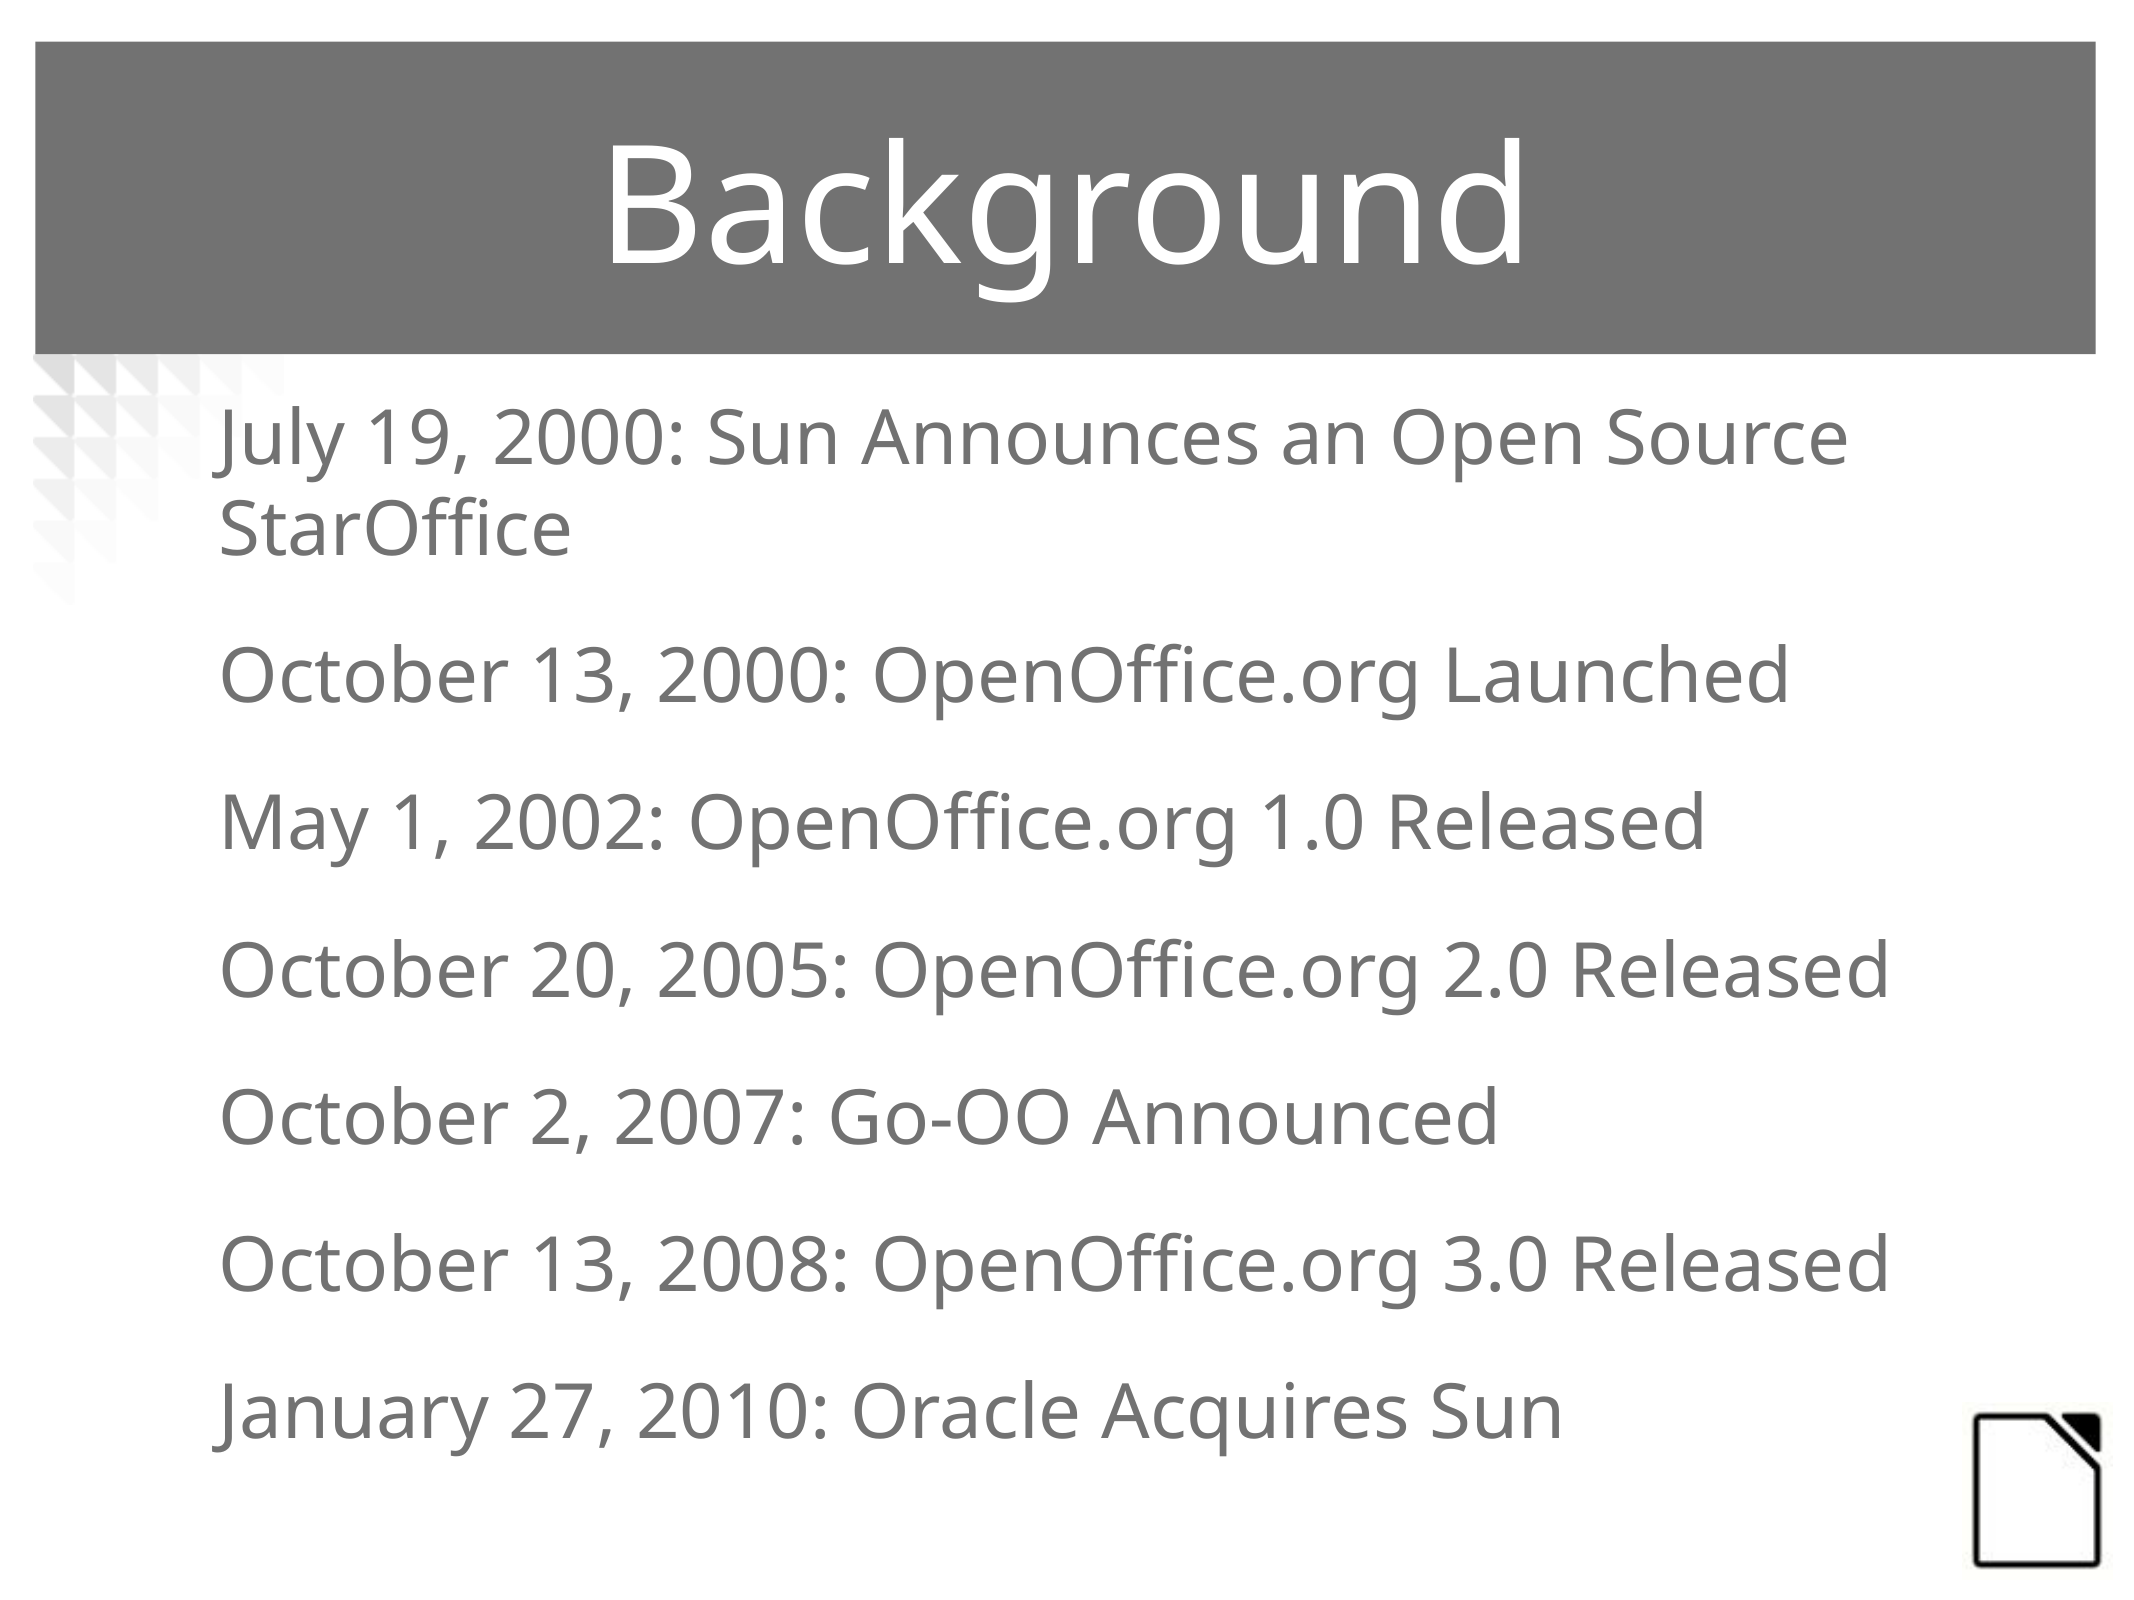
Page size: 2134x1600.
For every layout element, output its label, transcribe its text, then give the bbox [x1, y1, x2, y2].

title Background [35, 41, 2096, 355]
list July 19, 2000: Sun Announces an Open Source StarOffice October 13, 2000: OpenOffice.org Launched May 1, 2002: OpenOffice.org 1.0 Released October 20, 2005: OpenOffice.org 2.0 Released October 2, 2007: Go-OO Announced October 13, 2008: OpenOffice.org 3.0 Released January 27, 2010: Oracle Acquires Sun [208, 375, 1925, 1467]
picture [33, 354, 284, 605]
picture [1962, 1402, 2113, 1580]
